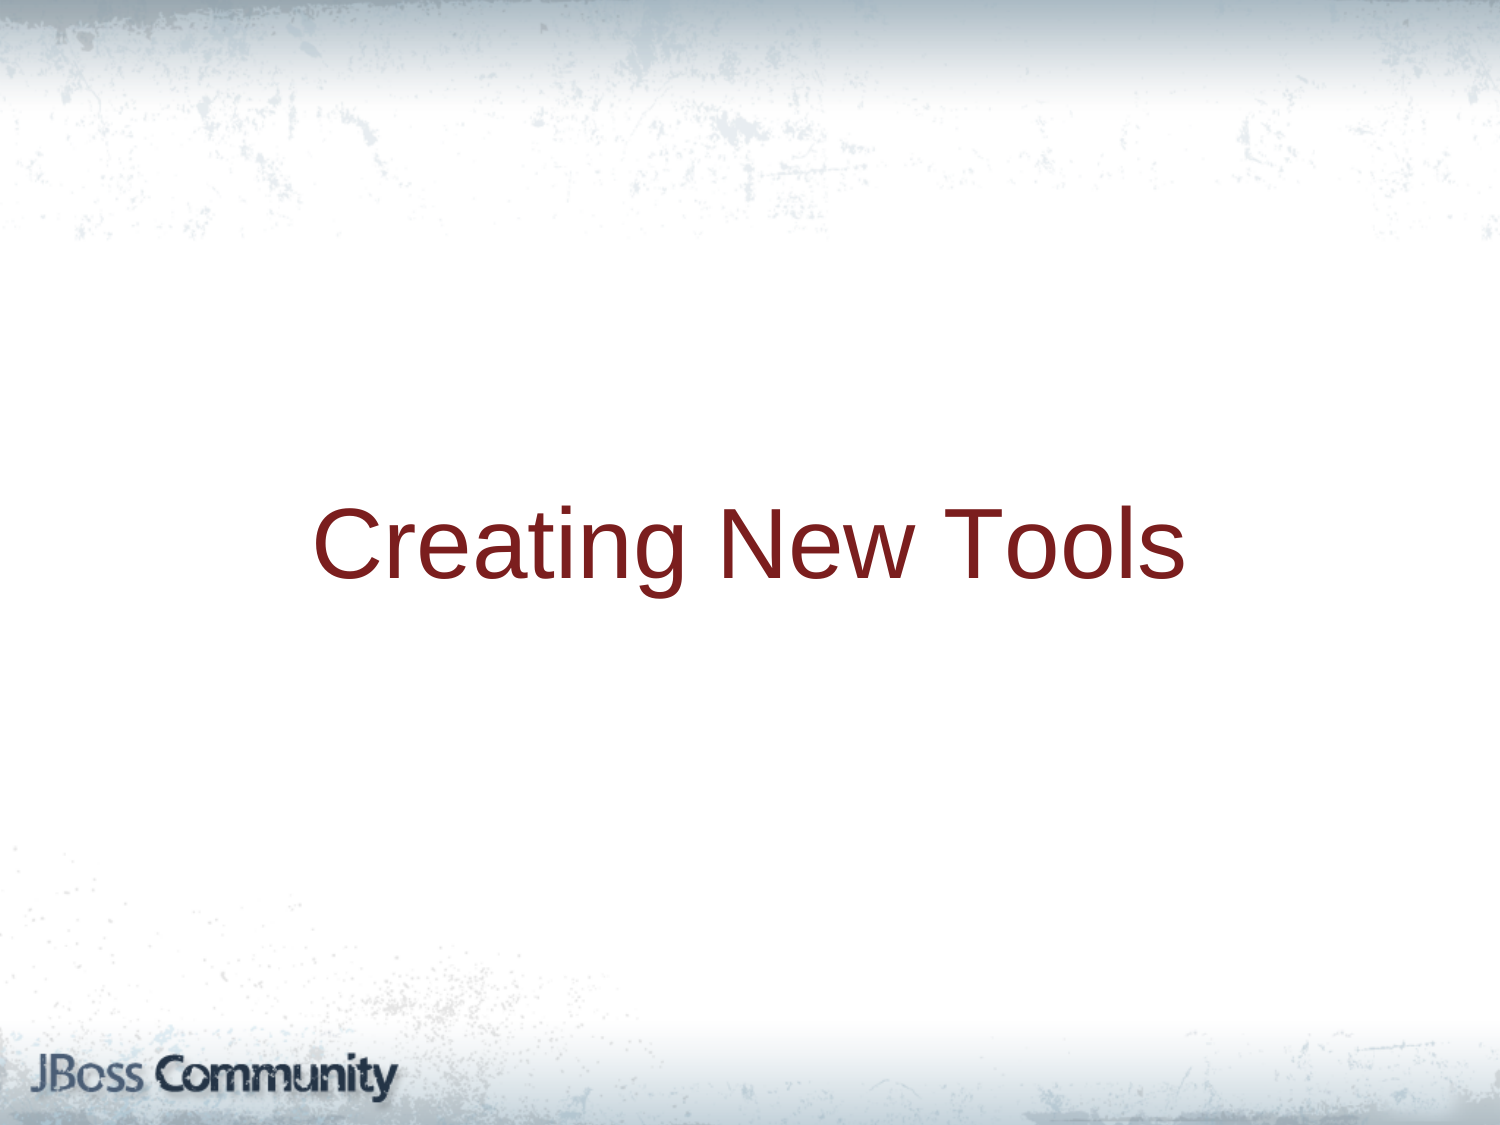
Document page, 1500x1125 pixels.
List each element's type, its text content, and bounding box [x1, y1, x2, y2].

picture [0, 0, 1500, 1125]
subtitle Creating New Tools [112, 76, 1388, 1001]
